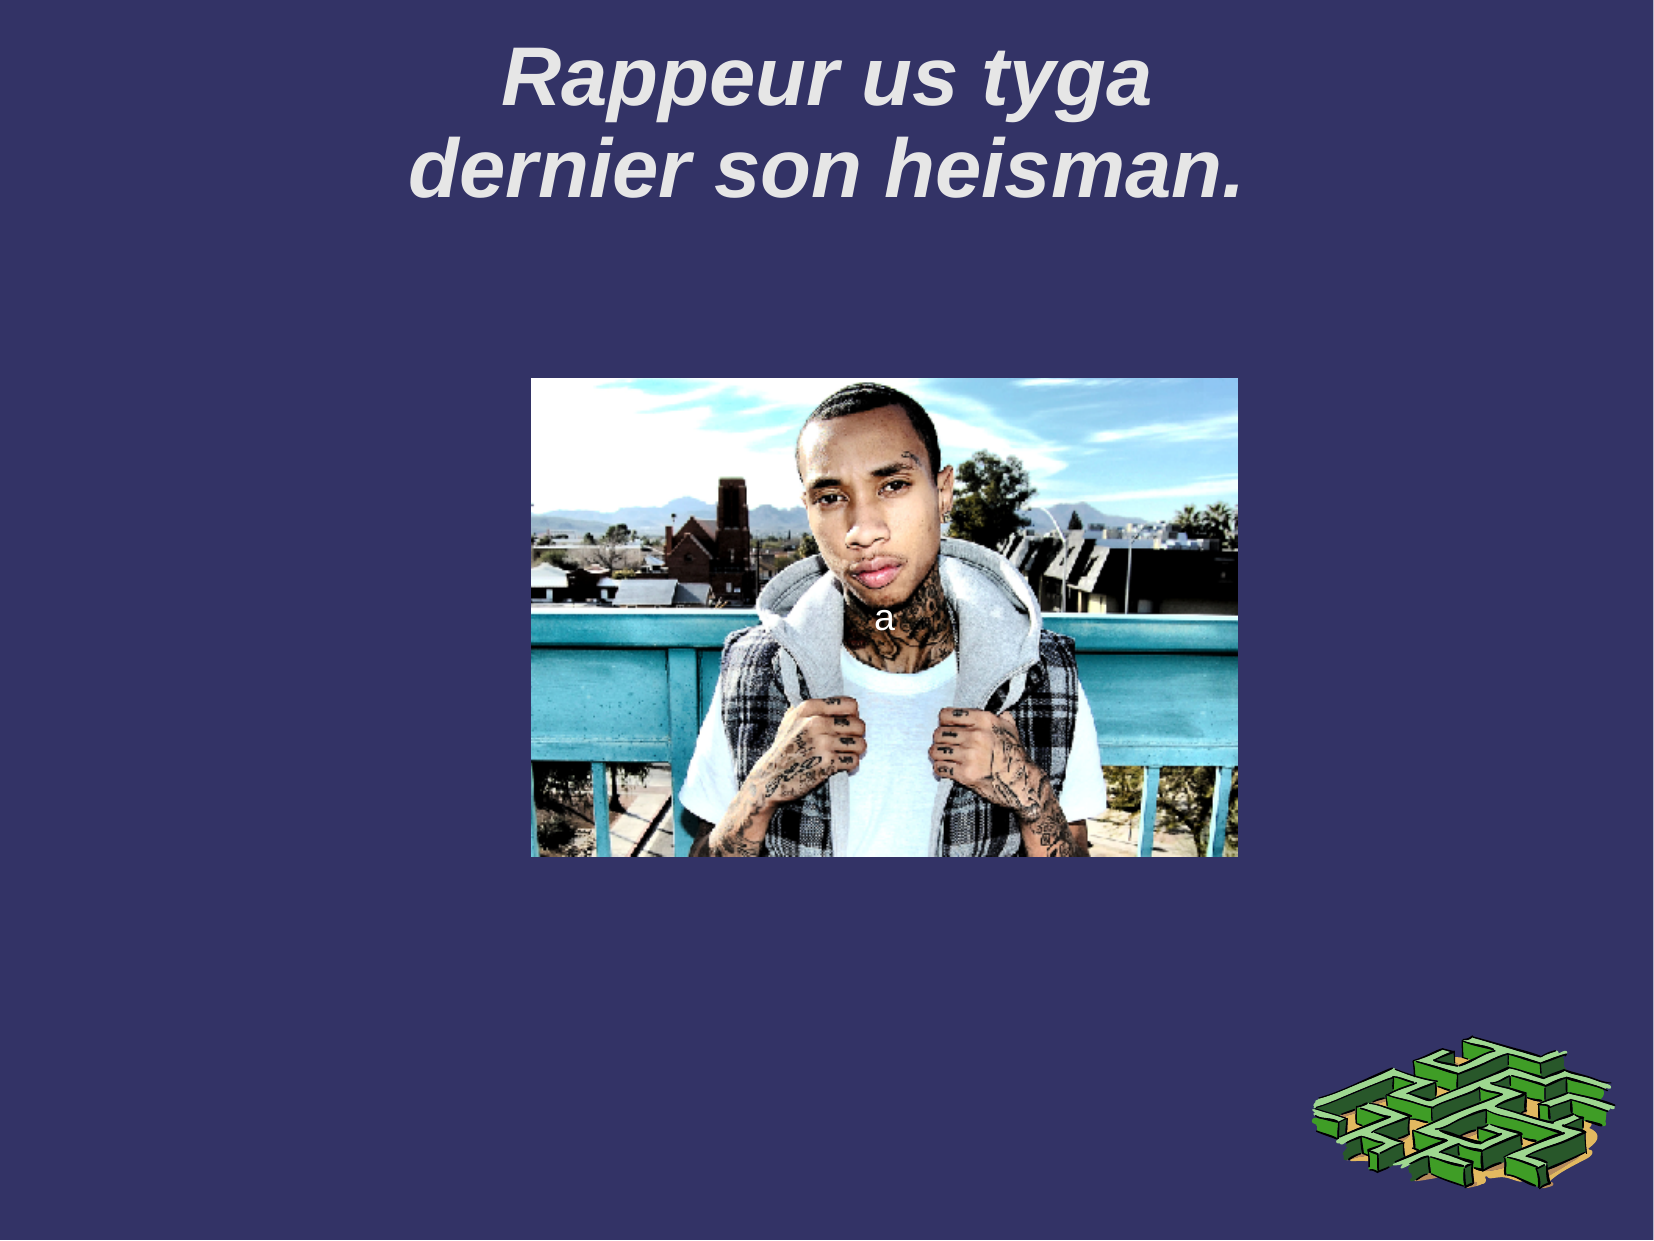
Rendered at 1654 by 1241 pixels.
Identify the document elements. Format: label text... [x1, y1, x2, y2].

picture [531, 378, 1238, 857]
title Rappeur us tyga dernier son heisman. [121, 19, 1534, 227]
